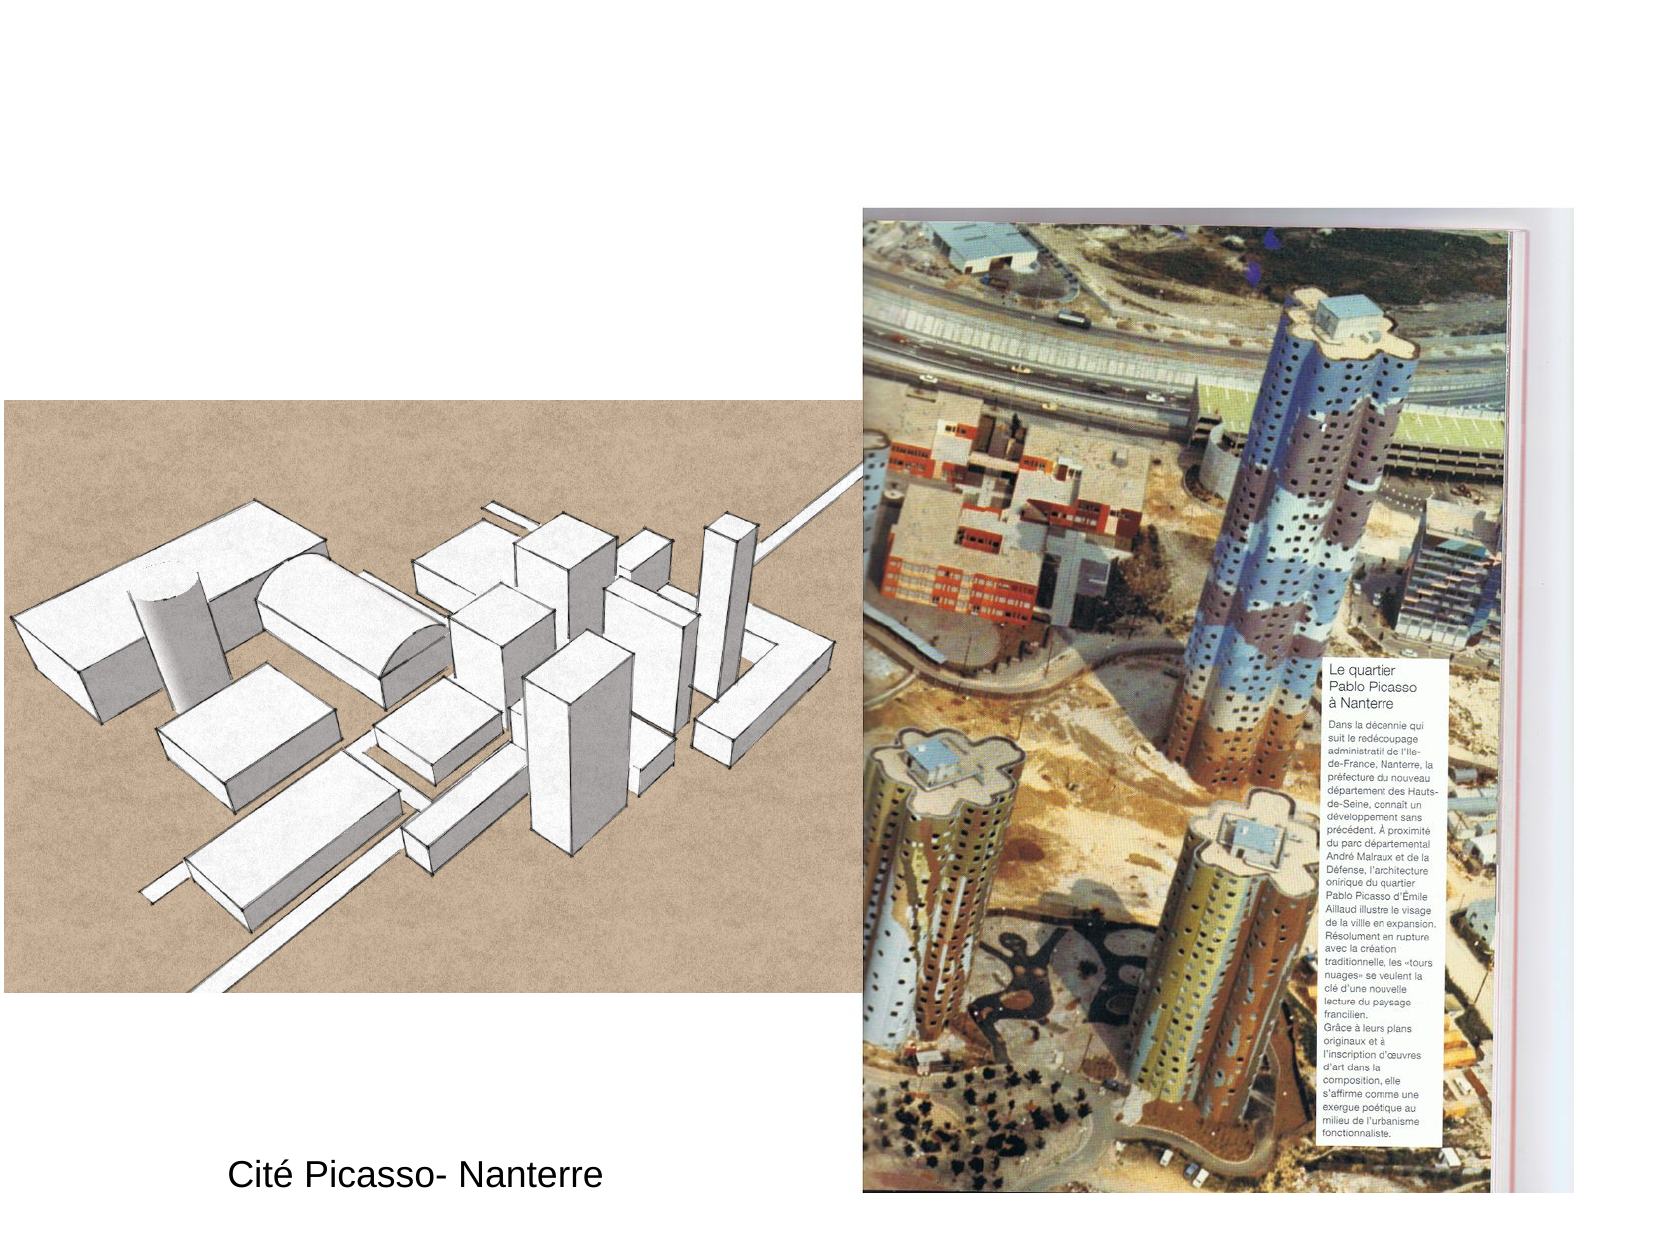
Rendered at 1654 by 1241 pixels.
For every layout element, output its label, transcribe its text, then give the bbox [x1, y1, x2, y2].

text_box Cité Picasso- Nanterre [212, 1145, 619, 1203]
picture [4, 185, 1583, 1193]
